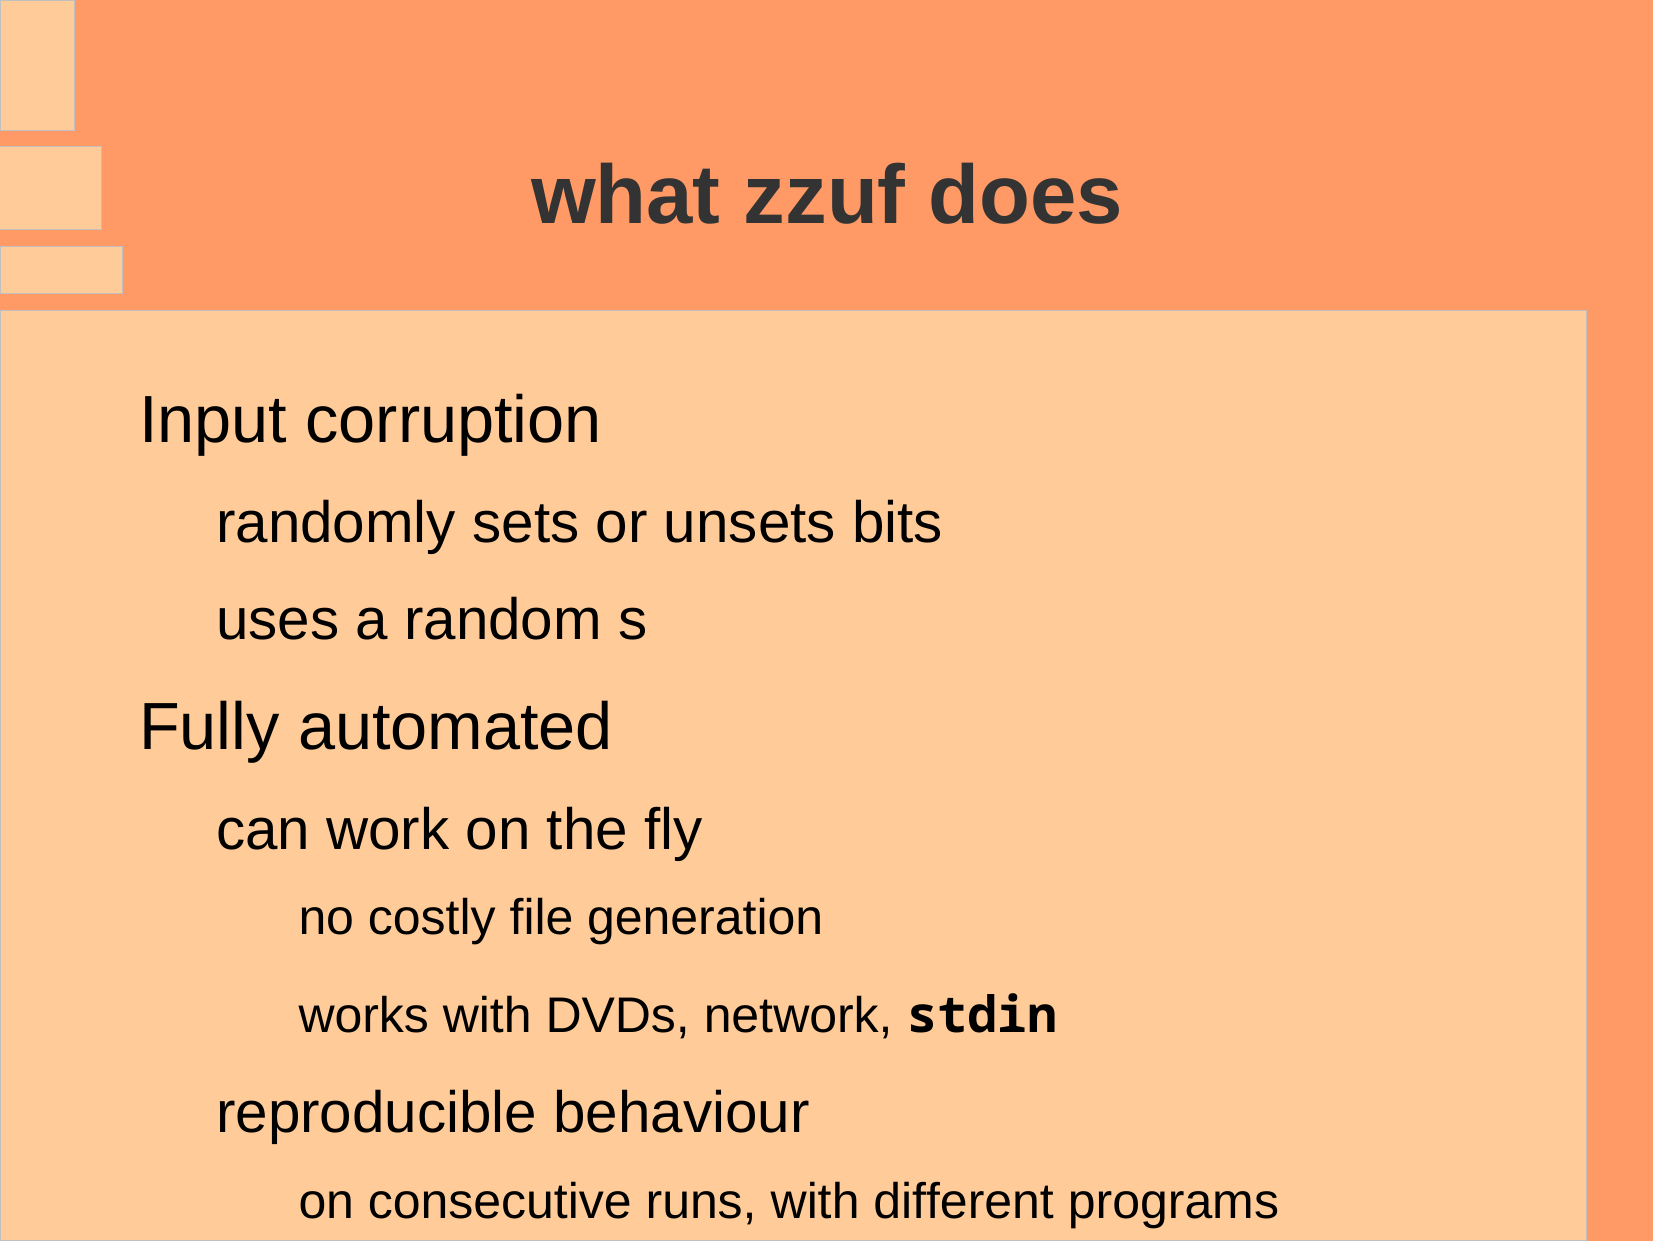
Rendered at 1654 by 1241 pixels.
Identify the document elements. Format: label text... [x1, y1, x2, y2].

title what zzuf does [121, 91, 1534, 299]
list Input corruption randomly sets or unsets bits uses a random s Fully automated can work on the fly no costly file generation works with DVDs, network, stdin reproducible behaviour on consecutive runs, with different programs [121, 344, 1534, 1214]
